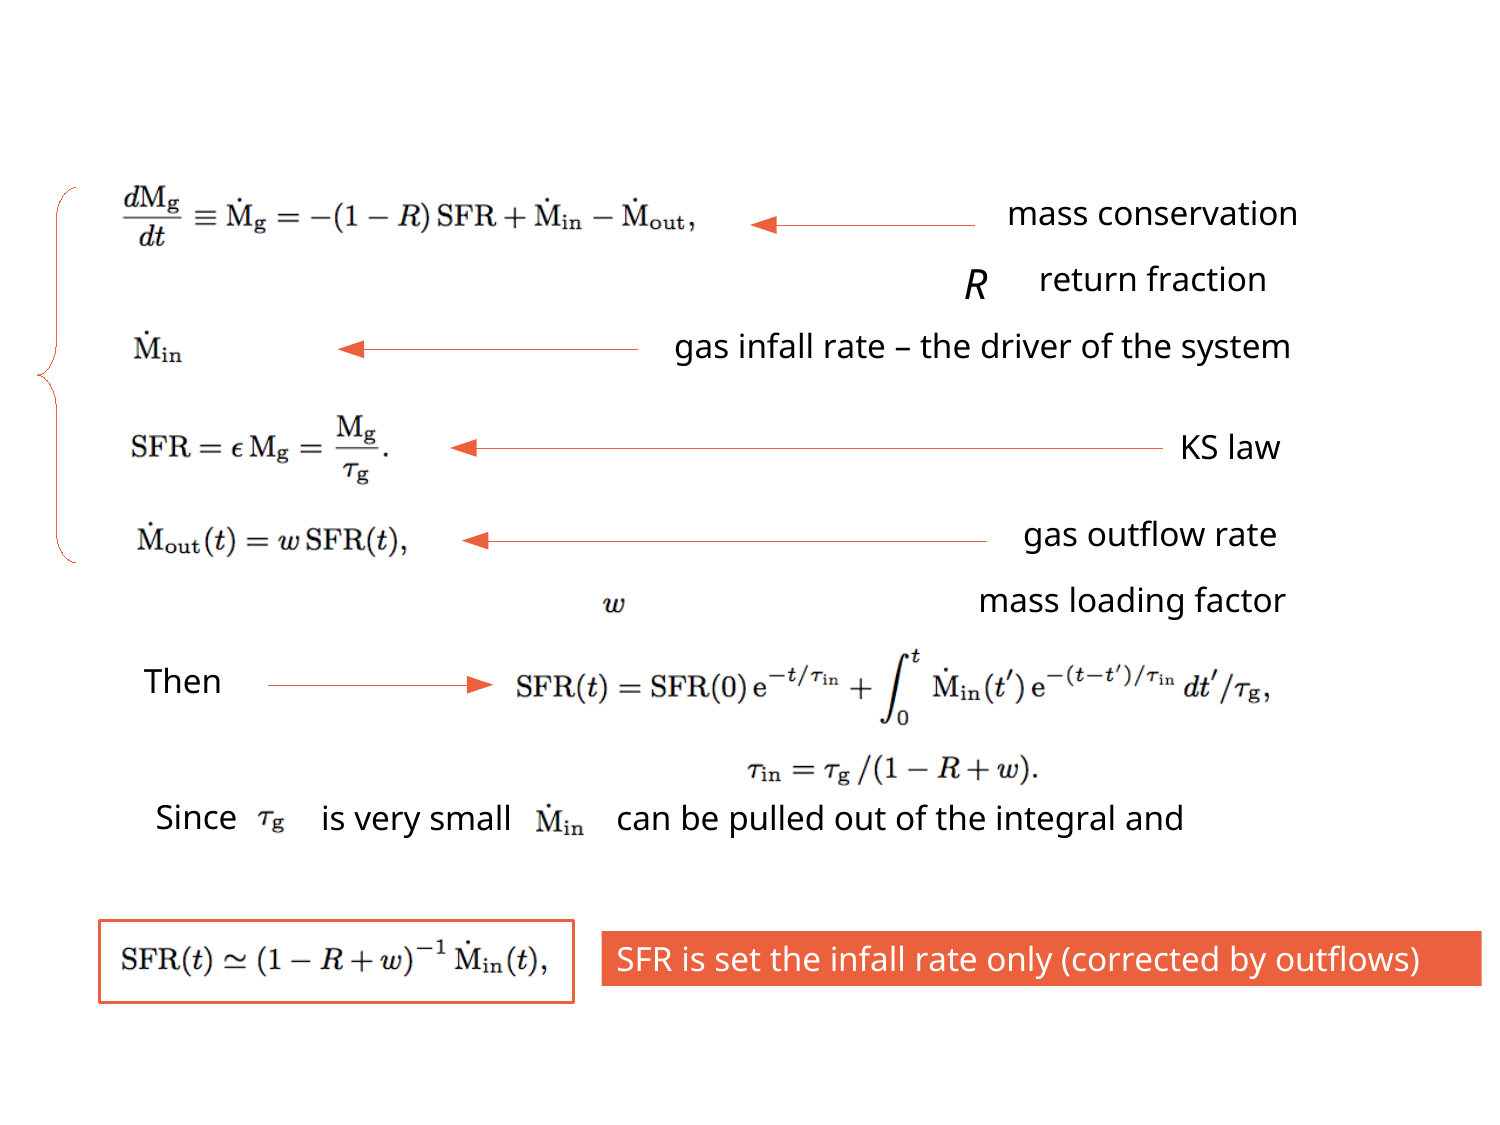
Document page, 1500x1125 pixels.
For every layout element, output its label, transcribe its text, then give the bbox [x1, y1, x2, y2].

text_box Then [129, 653, 247, 709]
text_box return fraction [1015, 251, 1293, 306]
text_box R [948, 250, 1005, 316]
text_box is very small [306, 789, 527, 844]
picture [596, 585, 631, 629]
picture [100, 922, 572, 1001]
picture [251, 801, 292, 838]
text_box Since [140, 789, 256, 844]
text_box can be pulled out of the integral and [601, 789, 1195, 845]
text_box mass loading factor [954, 572, 1298, 627]
text_box gas outflow rate [1008, 505, 1293, 561]
text_box SFR is set the infall rate only (corrected by outflows) [601, 931, 1482, 986]
picture [127, 323, 188, 374]
text_box KS law [1165, 418, 1298, 474]
text_box mass conservation [992, 184, 1303, 240]
picture [104, 169, 711, 260]
text_box gas infall rate – the driver of the system [659, 318, 1327, 373]
picture [121, 401, 401, 498]
picture [454, 633, 1317, 847]
picture [113, 506, 430, 578]
